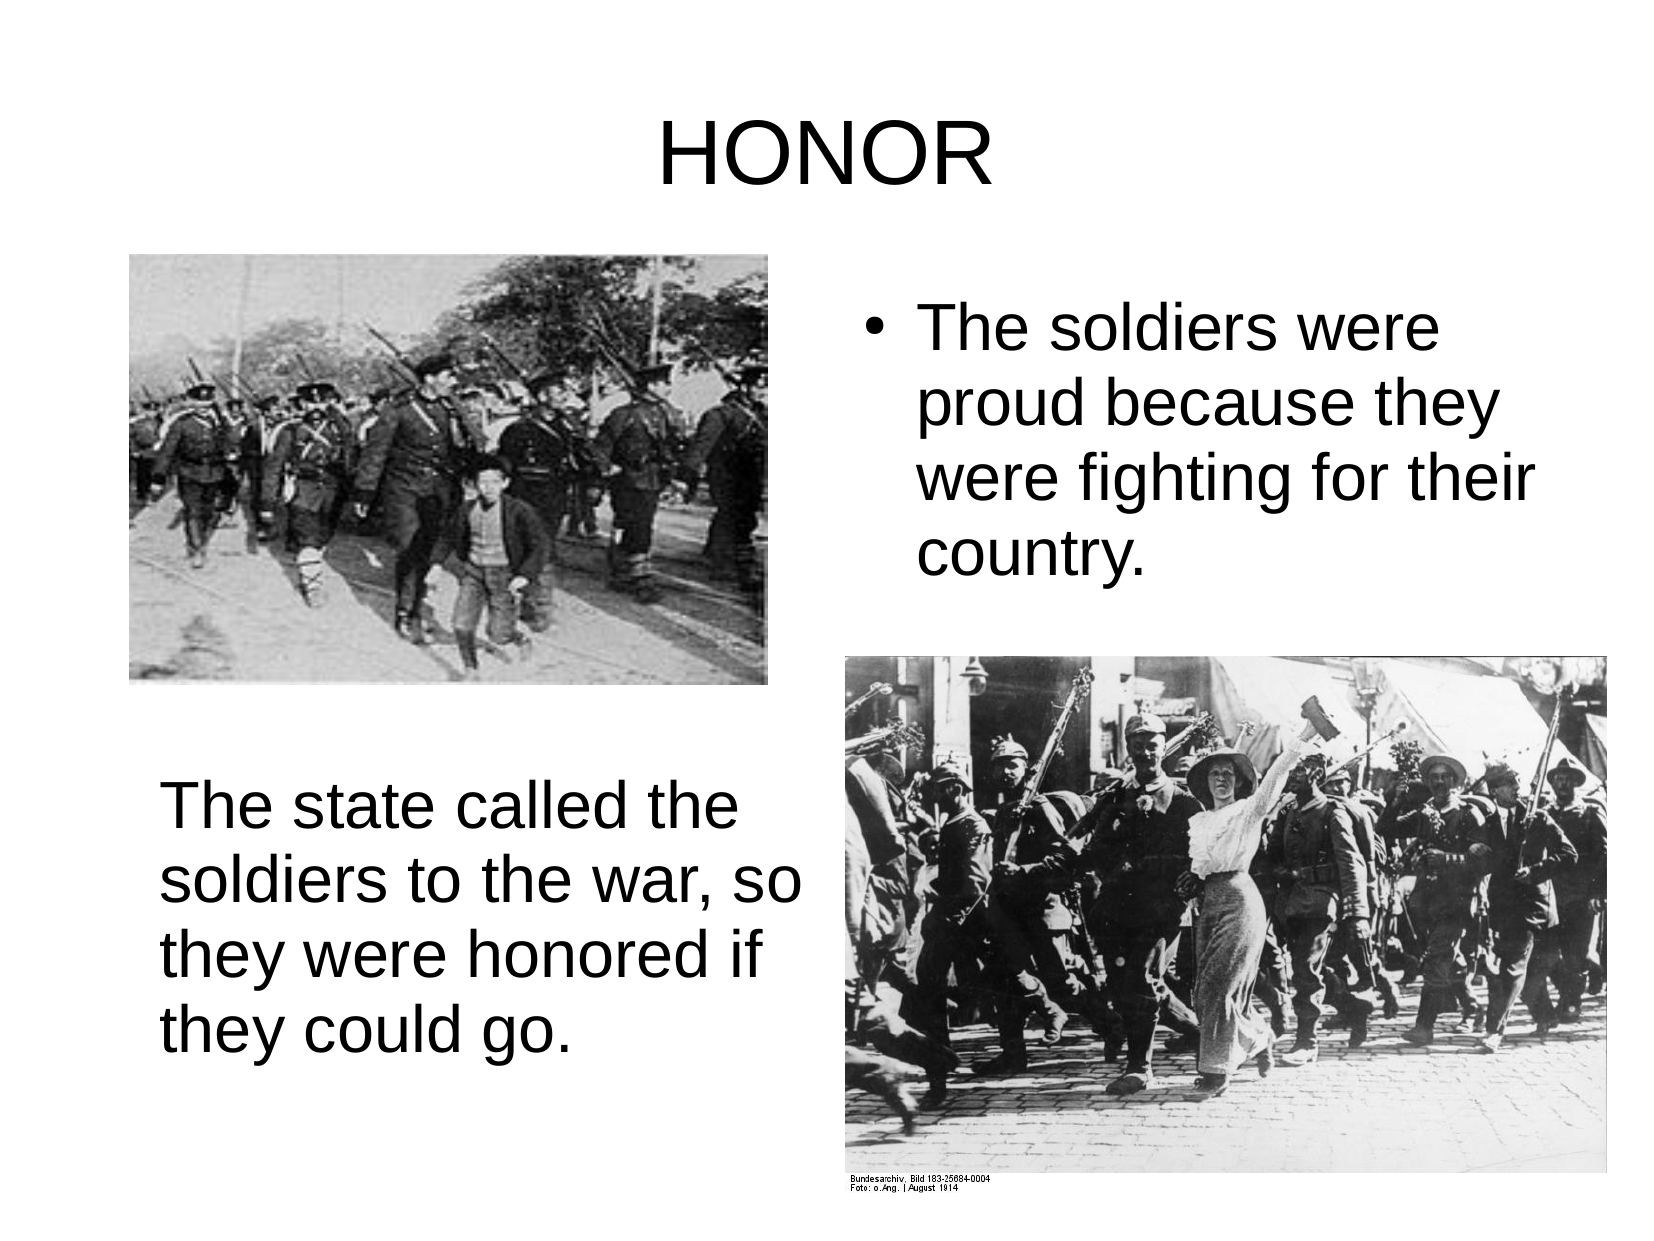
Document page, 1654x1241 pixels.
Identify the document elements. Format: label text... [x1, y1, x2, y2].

picture [129, 254, 768, 686]
picture [845, 656, 1607, 1193]
list The state called the soldiers to the war, so they were honored if they could go. [88, 767, 815, 1111]
list The soldiers were proud because they were fighting for their country. [845, 290, 1572, 634]
title HONOR [82, 49, 1571, 257]
